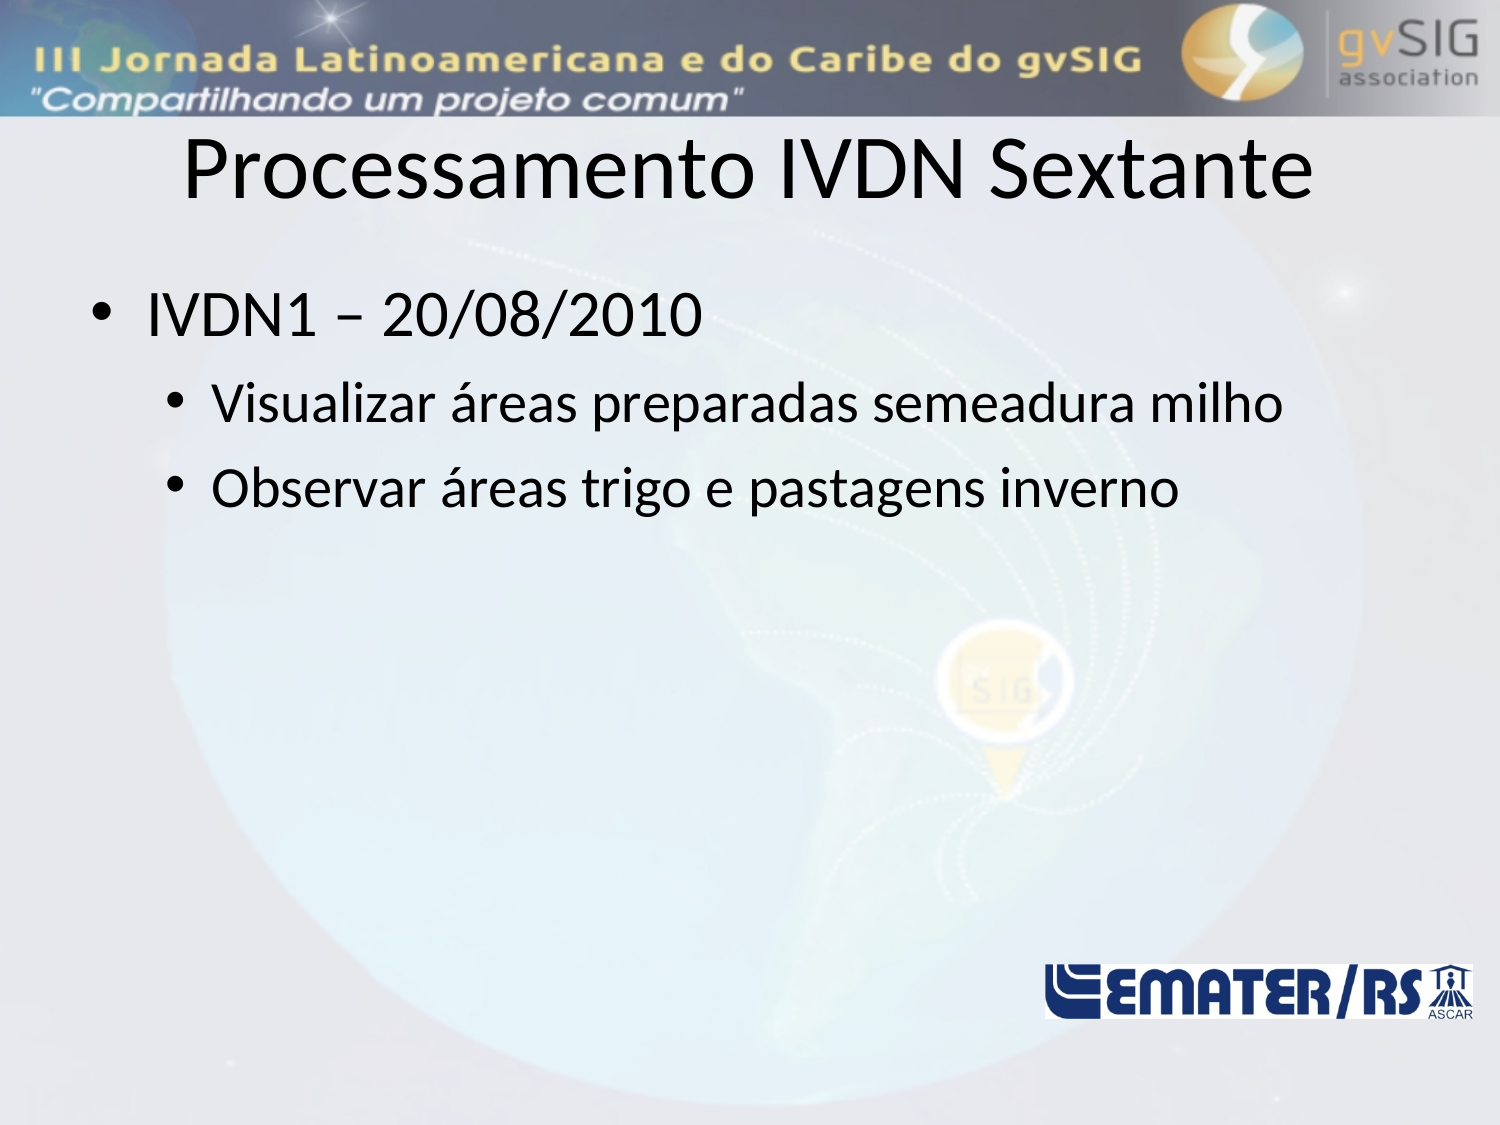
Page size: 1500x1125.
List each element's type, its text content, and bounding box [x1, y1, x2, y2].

title Processamento IVDN Sextante [75, 44, 1426, 262]
list IVDN1 – 20/08/2010 Visualizar áreas preparadas semeadura milho Observar áreas trigo e pastagens inverno [75, 262, 1426, 1005]
picture [0, 0, 1500, 1125]
